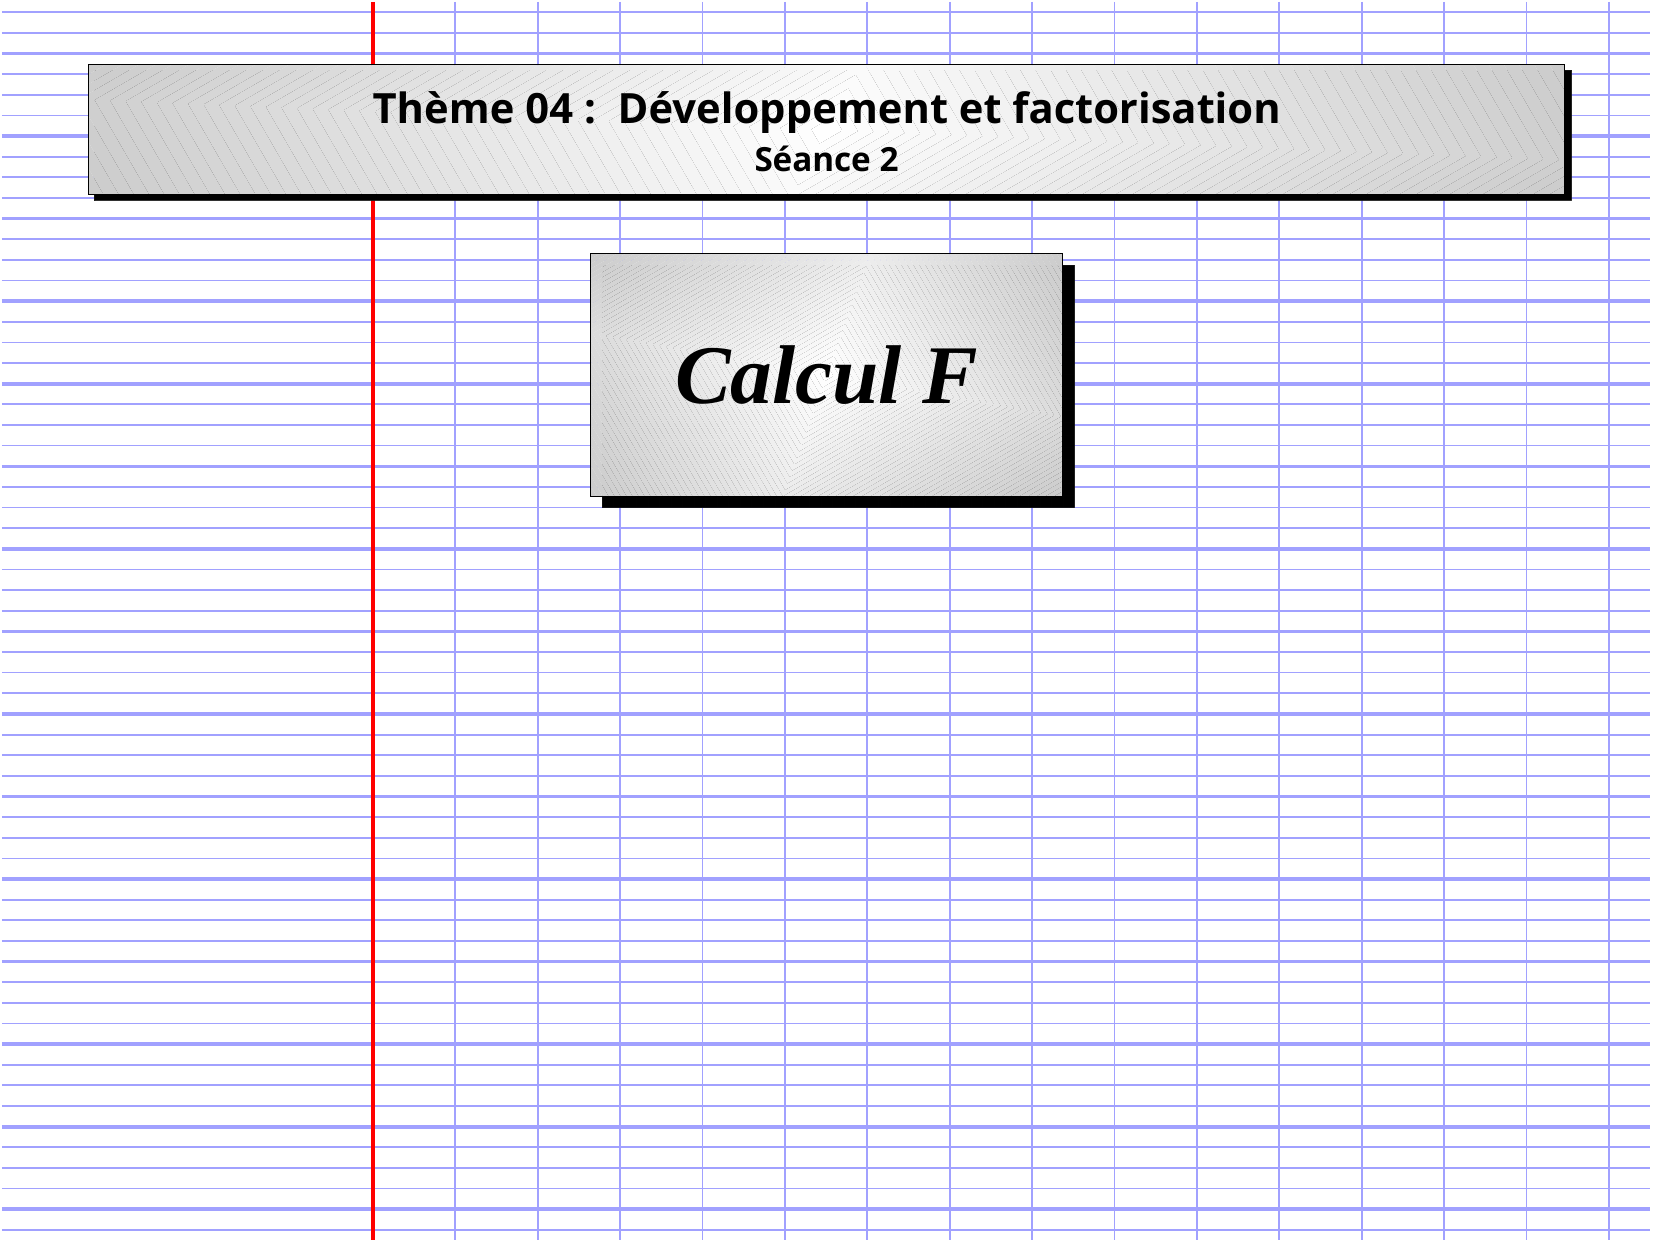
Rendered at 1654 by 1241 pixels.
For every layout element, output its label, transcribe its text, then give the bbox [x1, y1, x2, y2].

text_box Thème 04 : Développement et factorisation Séance 2 [88, 64, 1565, 195]
picture [0, 0, 1654, 1241]
text_box Calcul F [590, 253, 1063, 497]
